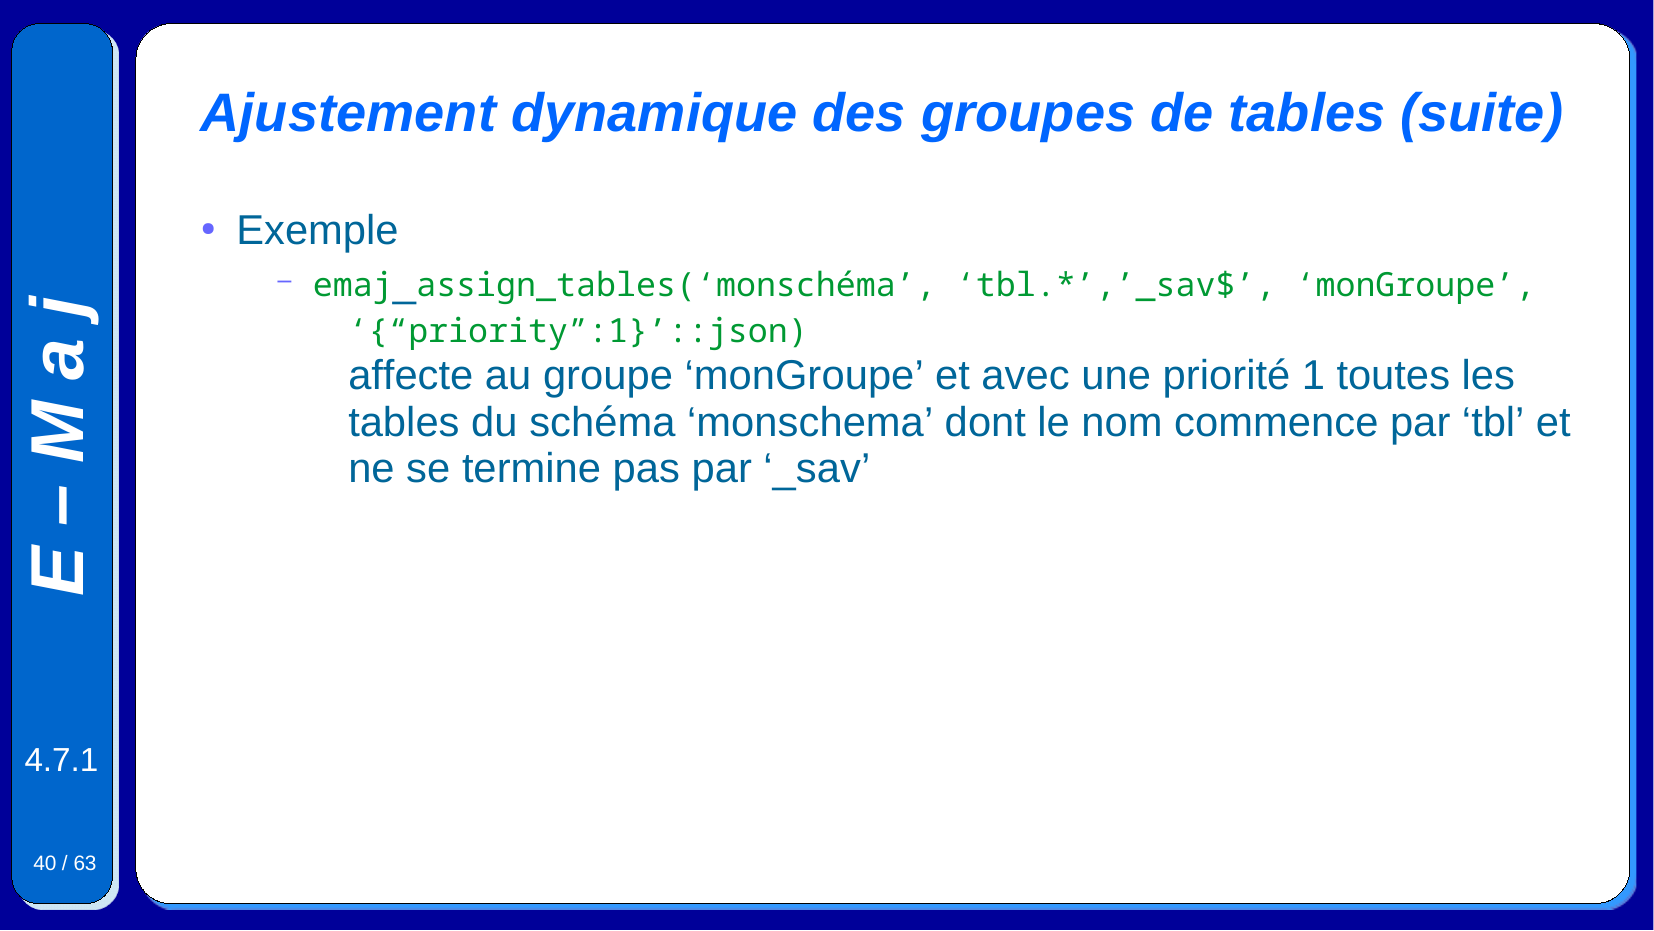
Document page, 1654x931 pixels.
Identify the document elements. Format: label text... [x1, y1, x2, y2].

title Ajustement dynamique des groupes de tables (suite) [200, 34, 1575, 191]
list Exemple emaj_assign_tables(‘monschéma’, ‘tbl.*’,’_sav$’, ‘monGroupe’, ‘{“priority”:1}’::json) affecte au groupe ‘monGroupe’ et avec une priorité 1 toutes les tables du schéma ‘monschema’ dont le nom commence par ‘tbl’ et ne se termine pas par ‘_sav’ [177, 206, 1587, 829]
